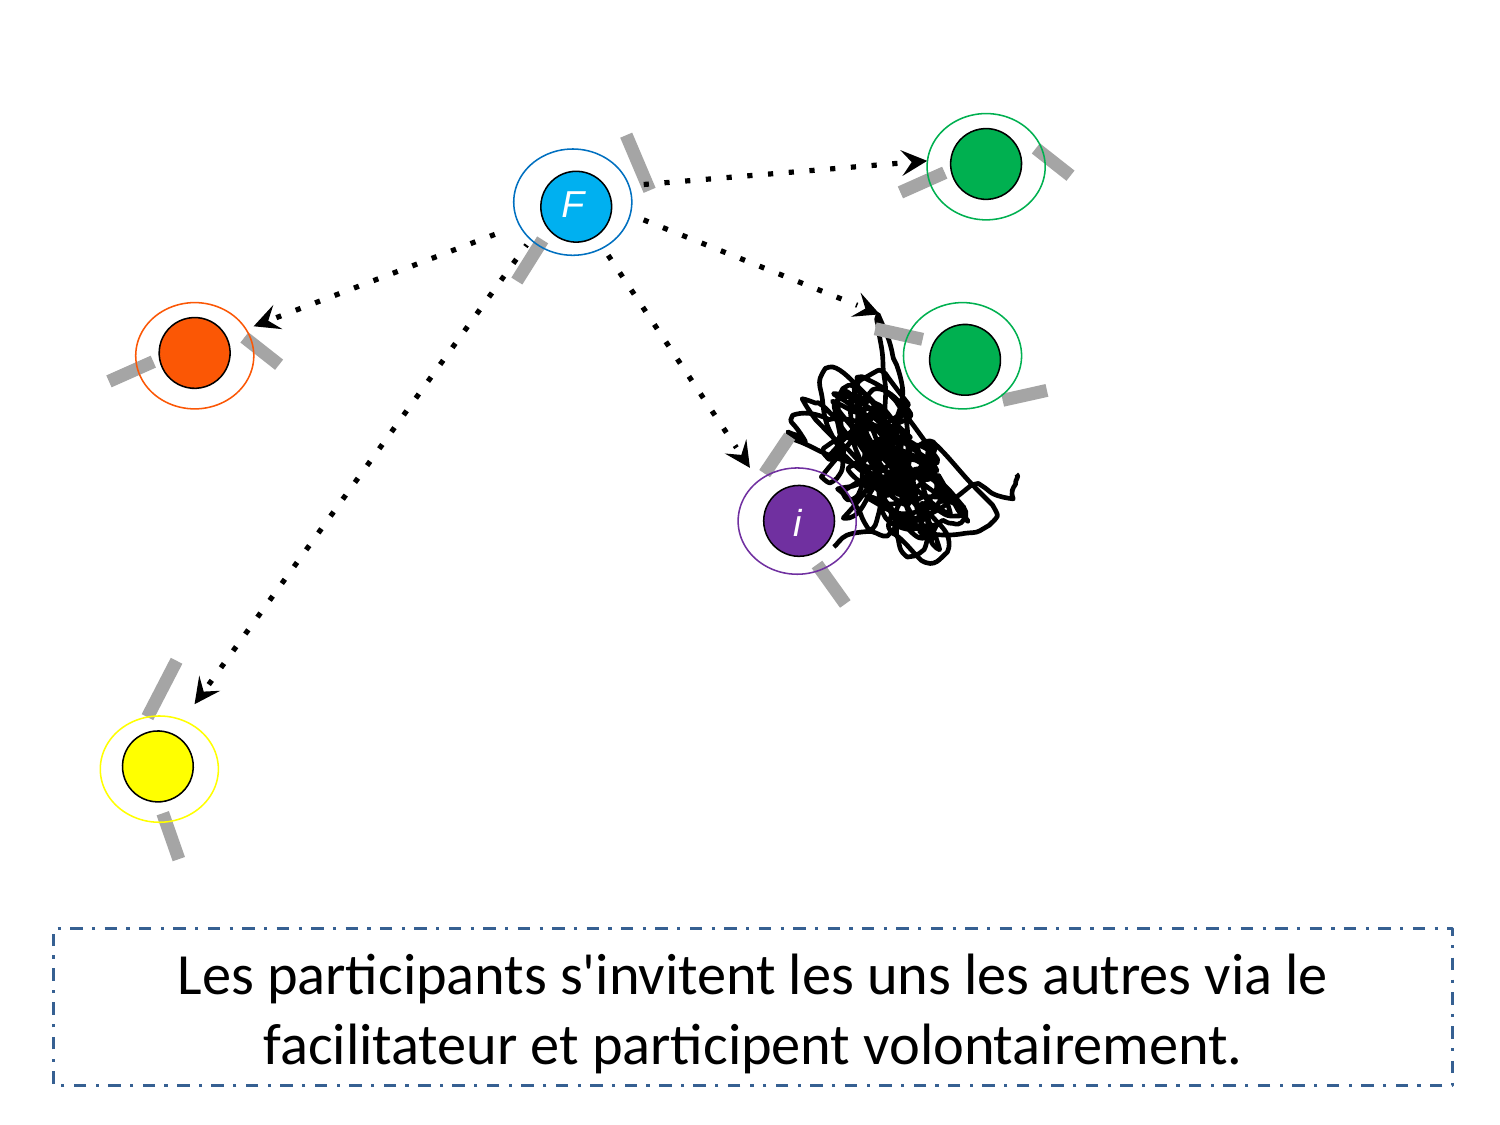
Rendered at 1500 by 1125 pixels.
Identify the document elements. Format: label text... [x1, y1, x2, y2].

text_box [1002, 390, 1047, 401]
text_box Les participants s'invitent les uns les autres via le facilitateur et participent volontairement. [53, 928, 1453, 1086]
text_box i [738, 467, 857, 575]
text_box [626, 135, 646, 181]
text_box [516, 246, 539, 282]
text_box [875, 302, 1022, 409]
text_box [900, 113, 1071, 220]
text_box [821, 570, 846, 604]
text_box [100, 660, 219, 860]
text_box [764, 436, 790, 474]
text_box [108, 302, 280, 409]
text_box F [513, 148, 632, 256]
